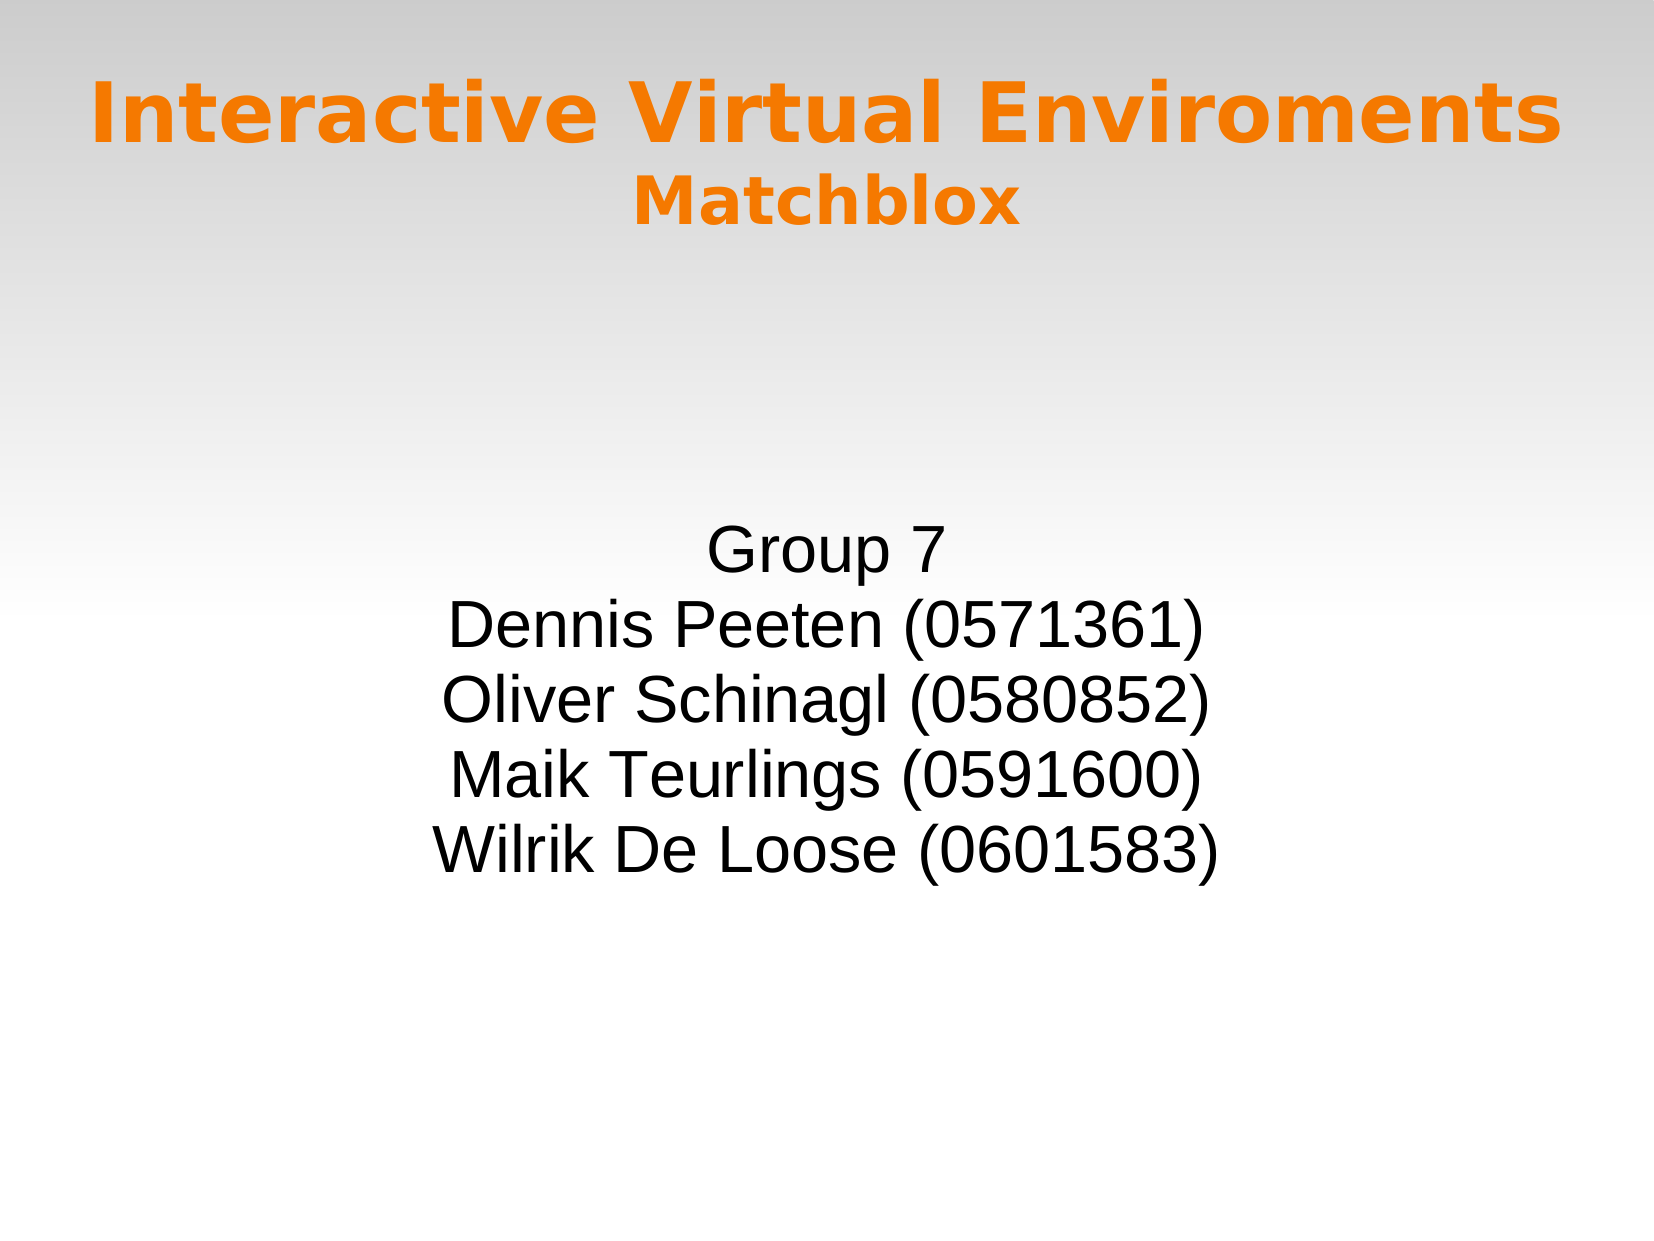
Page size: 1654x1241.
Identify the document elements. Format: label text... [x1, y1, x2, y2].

title Interactive Virtual Enviroments Matchblox [82, 49, 1571, 257]
subtitle Group 7 Dennis Peeten (0571361) Oliver Schinagl (0580852) Maik Teurlings (0591600) Wilrik De Loose (0601583) [82, 297, 1571, 1102]
